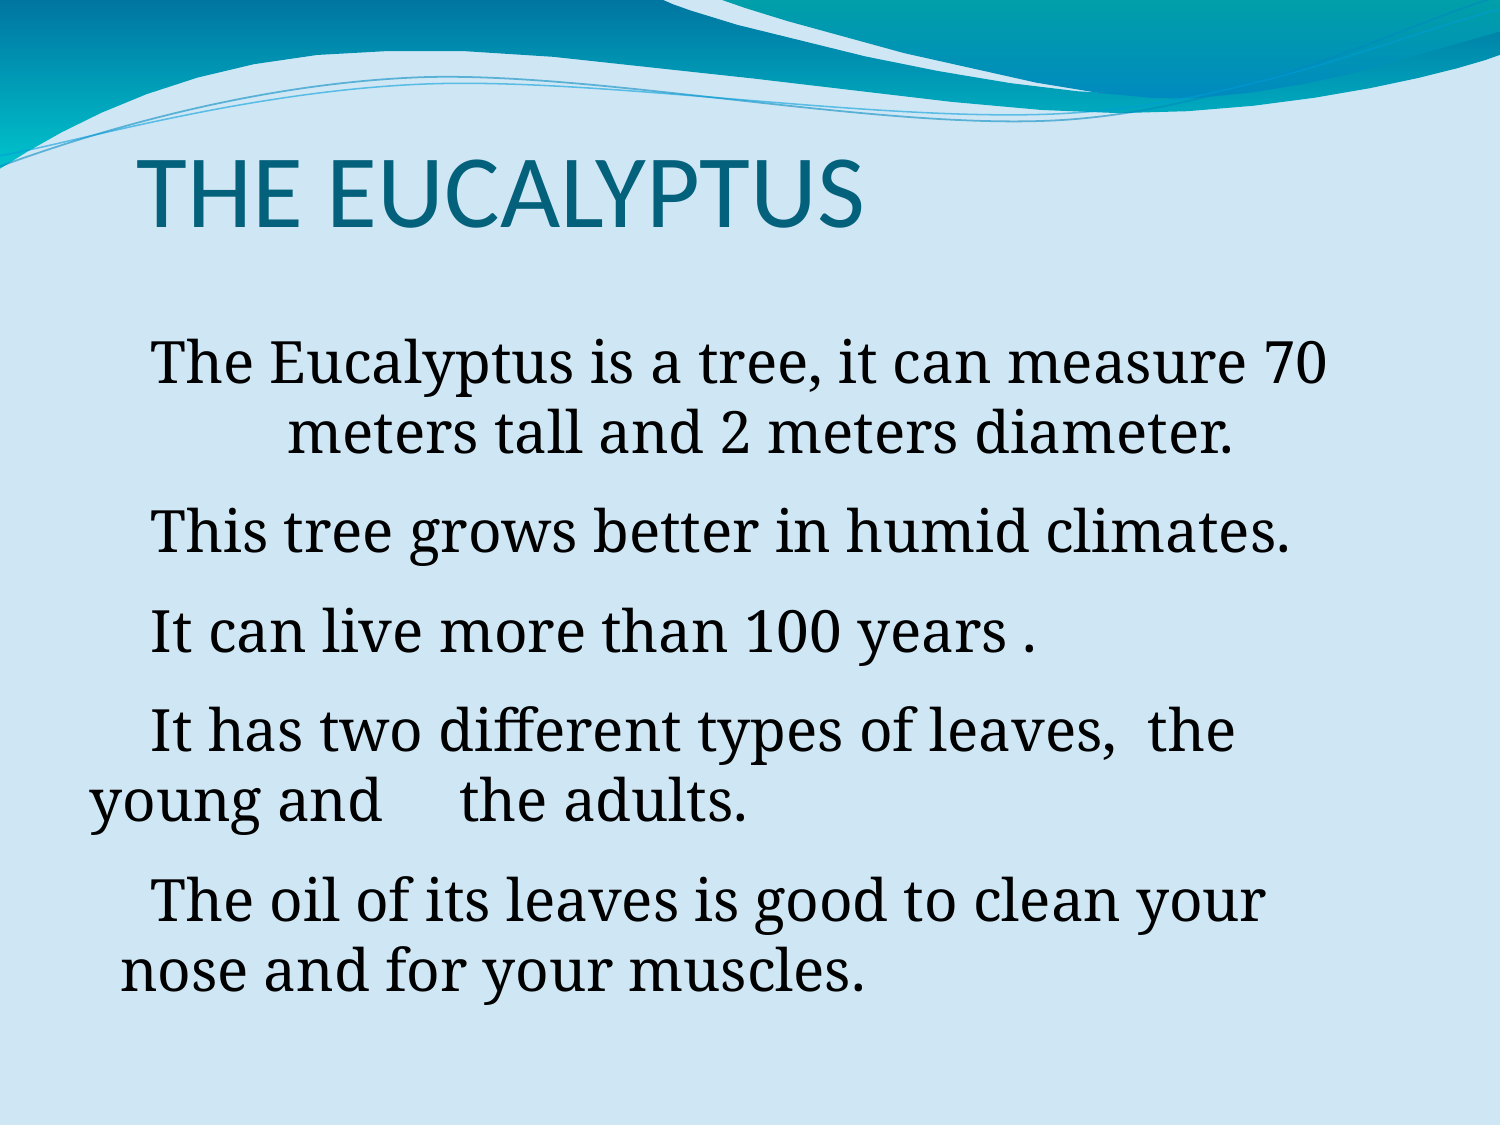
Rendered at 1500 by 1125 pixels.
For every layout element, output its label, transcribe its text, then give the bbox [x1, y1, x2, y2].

title THE EUCALYPTUS [75, 115, 1425, 303]
list The Eucalyptus is a tree, it can measure 70 meters tall and 2 meters diameter. This tree grows better in humid climates. It can live more than 100 years . It has two different types of leaves, the young and the adults. The oil of its leaves is good to clean your nose and for your muscles. [75, 317, 1425, 1038]
